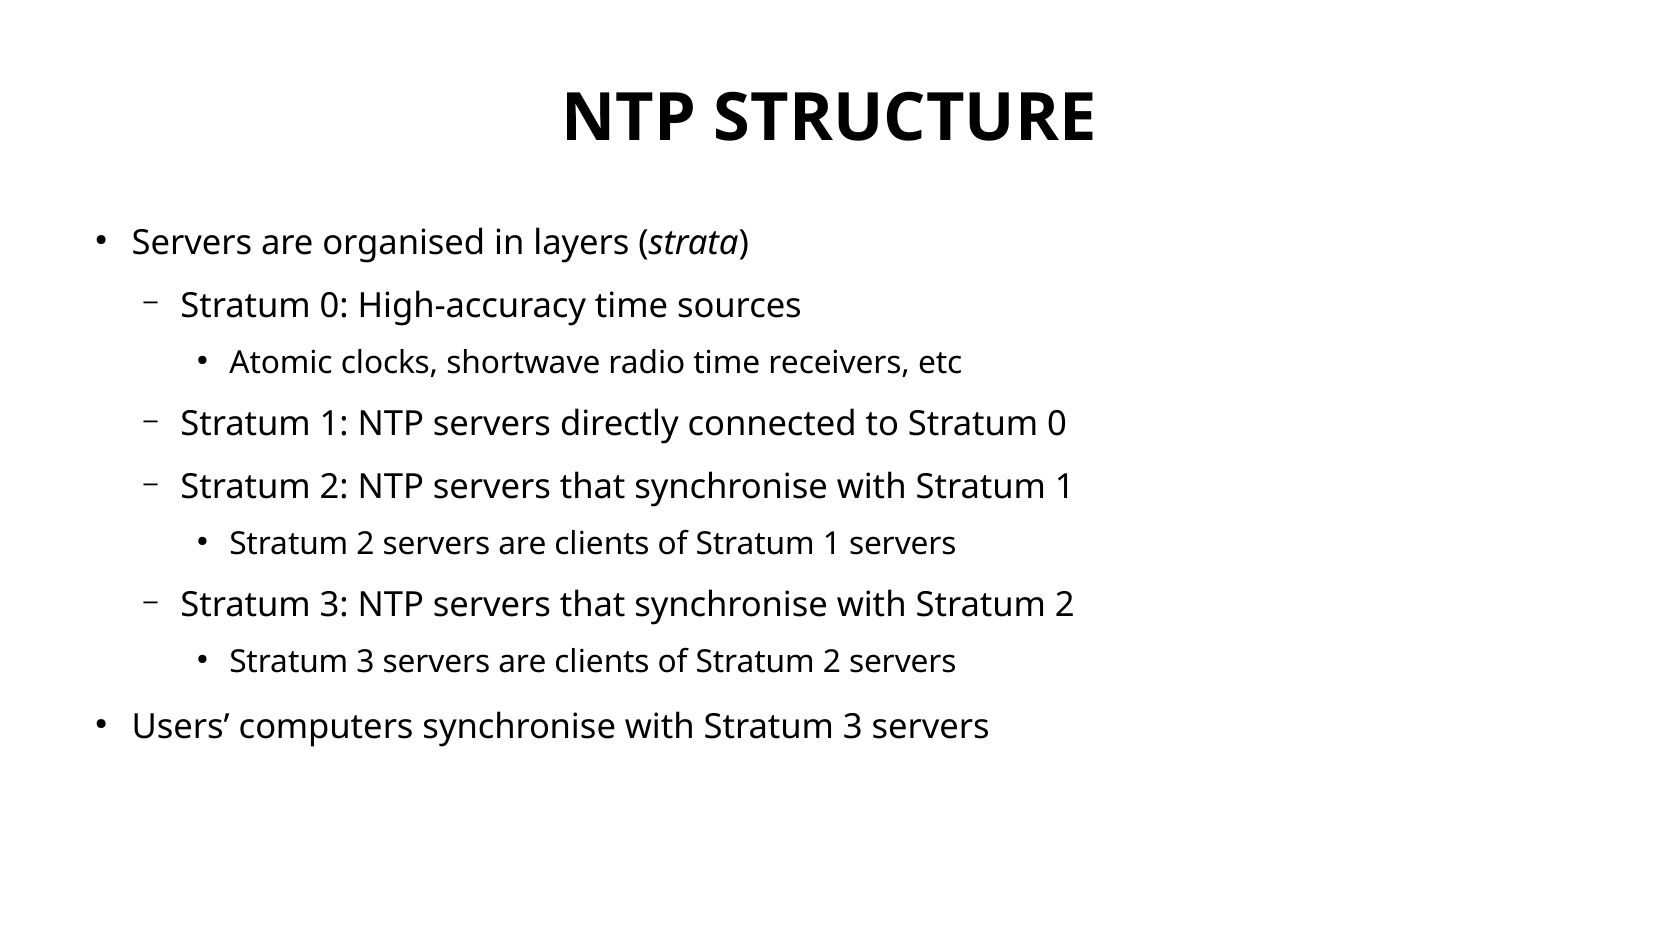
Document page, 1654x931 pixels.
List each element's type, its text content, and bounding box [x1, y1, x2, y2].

list Servers are organised in layers (strata) Stratum 0: High-accuracy time sources Atomic clocks, shortwave radio time receivers, etc Stratum 1: NTP servers directly connected to Stratum 0 Stratum 2: NTP servers that synchronise with Stratum 1 Stratum 2 servers are clients of Stratum 1 servers Stratum 3: NTP servers that synchronise with Stratum 2 Stratum 3 servers are clients of Stratum 2 servers Users’ computers synchronise with Stratum 3 servers [82, 217, 1571, 757]
title NTP STRUCTURE [82, 36, 1571, 193]
